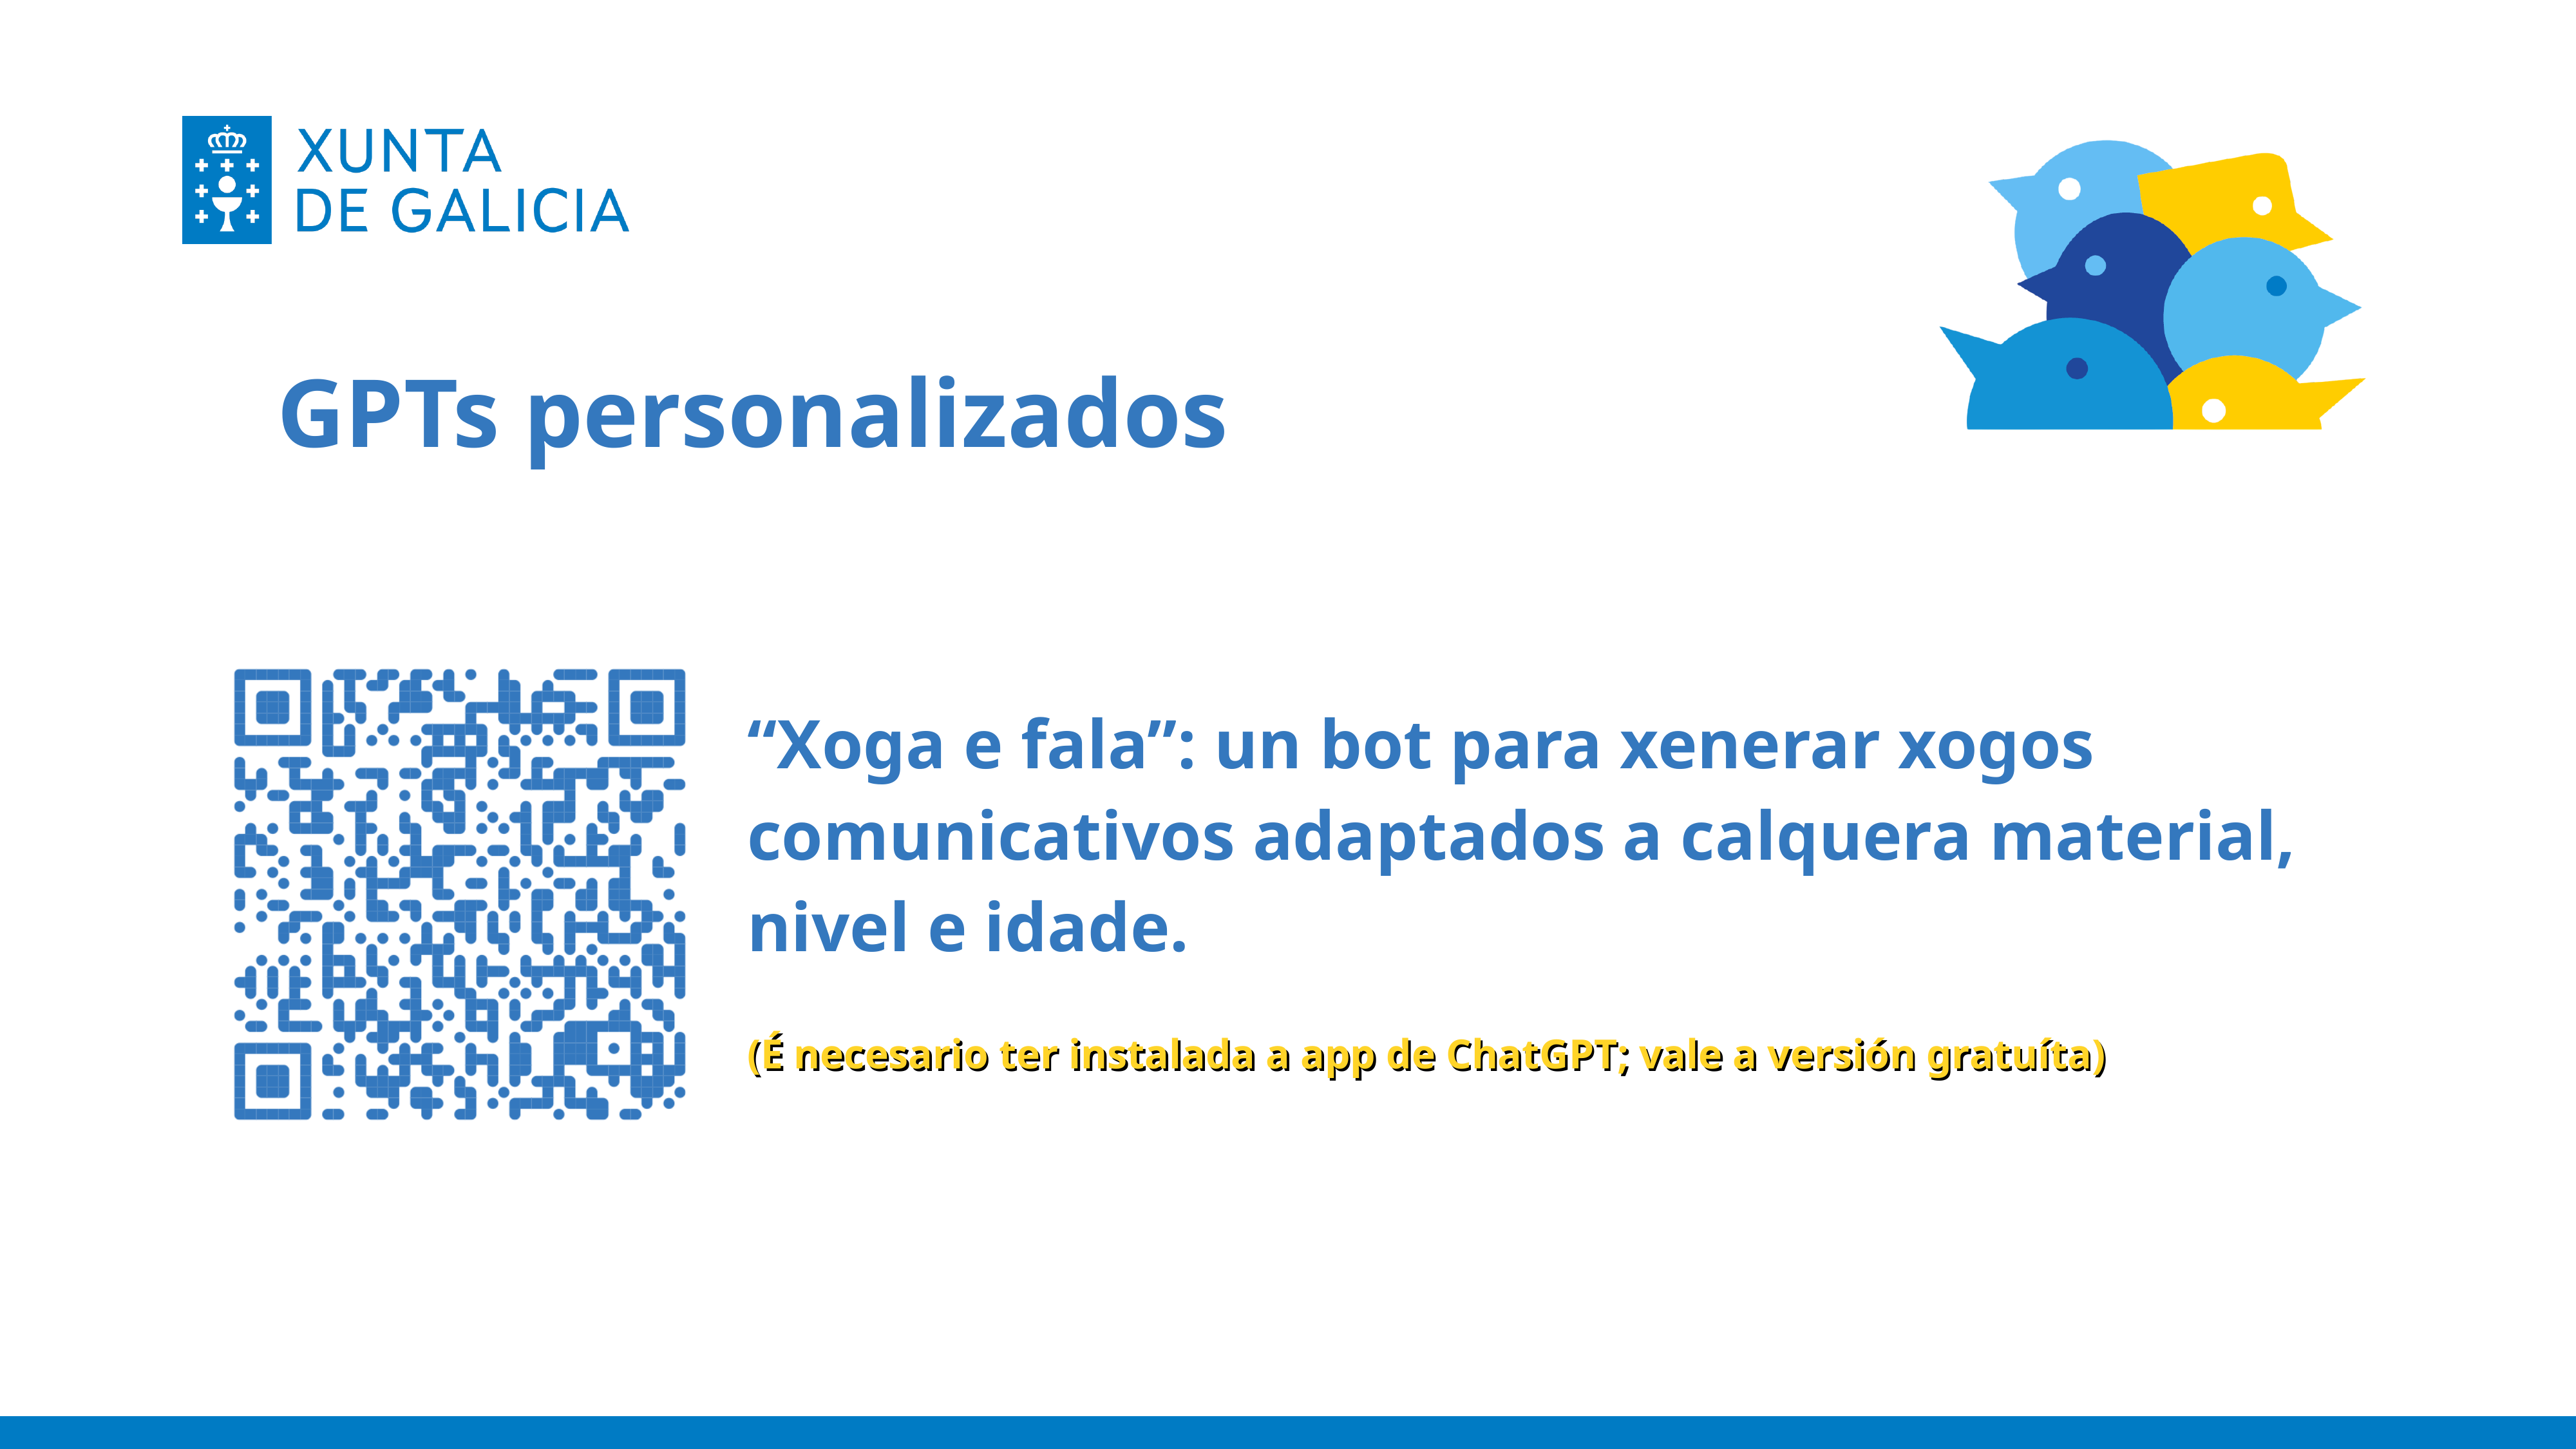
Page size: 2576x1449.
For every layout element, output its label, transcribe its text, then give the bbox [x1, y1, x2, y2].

picture [182, 116, 629, 244]
picture [1902, 121, 2396, 433]
text_box “Xoga e fala”: un bot para xenerar xogos comunicativos adaptados a calquera material, nivel e idade. (É necesario ter instalada a app de ChatGPT; vale a versión gratuíta) [737, 692, 2351, 1099]
text_box GPTs personalizados [0, 342, 1560, 518]
picture [218, 656, 706, 1133]
text_box [0, 1416, 2576, 1449]
